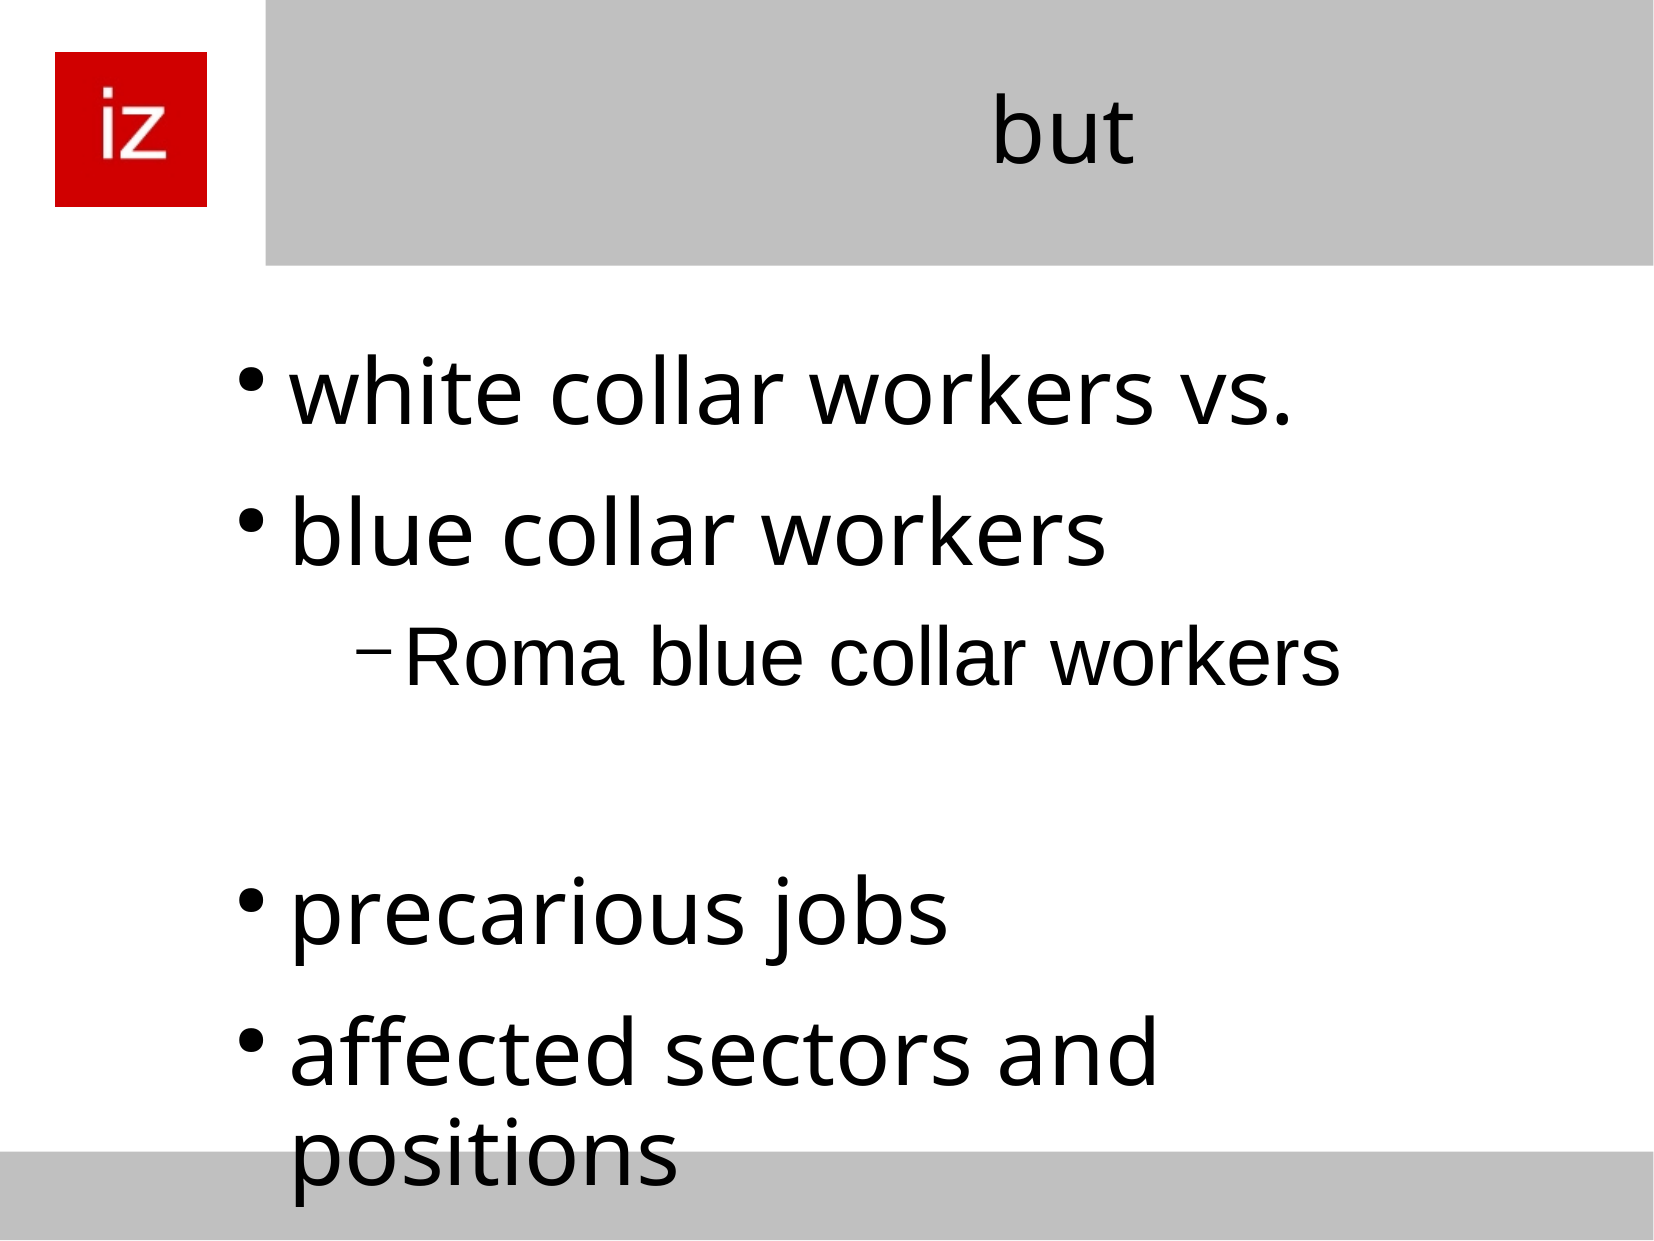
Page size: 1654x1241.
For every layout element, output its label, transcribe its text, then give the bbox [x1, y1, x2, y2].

picture [55, 52, 207, 207]
list white collar workers vs. blue collar workers Roma blue collar workers precarious jobs affected sectors and positions [121, 344, 1533, 1126]
title but [561, 29, 1565, 237]
